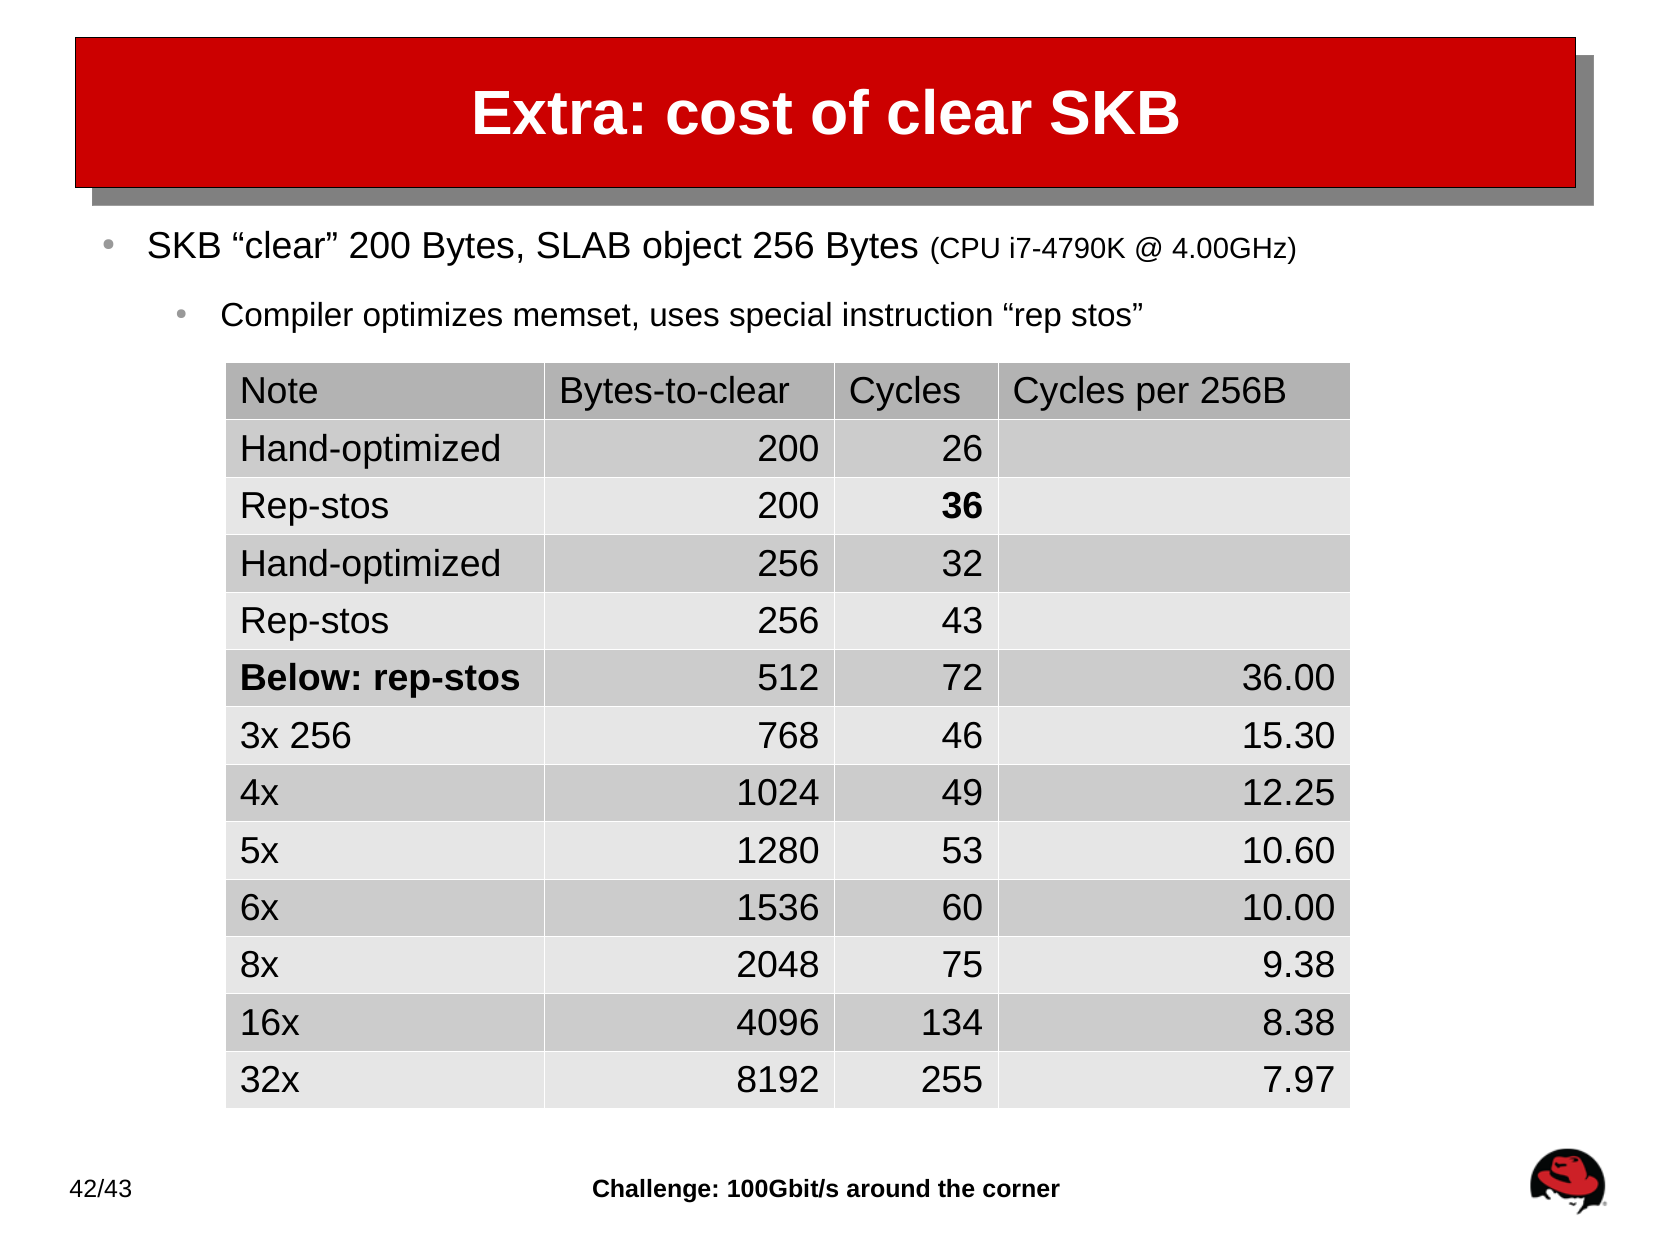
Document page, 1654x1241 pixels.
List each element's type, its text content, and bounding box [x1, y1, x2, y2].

table_cell 15.30 [999, 707, 1350, 764]
table_cell 12.25 [999, 765, 1350, 821]
table_cell 6x [226, 880, 544, 936]
table_cell 43 [835, 593, 998, 649]
table_cell 1280 [545, 822, 834, 879]
table_cell 1536 [545, 880, 834, 936]
table_cell 8x [226, 937, 544, 993]
table_cell 10.00 [999, 880, 1350, 936]
table_header Bytes-to-clear [545, 363, 834, 419]
title Extra: cost of clear SKB [82, 37, 1571, 188]
table_cell 4096 [545, 994, 834, 1051]
table_cell [999, 420, 1350, 477]
picture [1529, 1146, 1613, 1224]
table_cell 256 [545, 535, 834, 592]
table_cell 36.00 [999, 650, 1350, 706]
table_cell 36 [835, 478, 998, 534]
table_cell 2048 [545, 937, 834, 993]
table_cell 8192 [545, 1052, 834, 1108]
table_cell 32x [226, 1052, 544, 1108]
table_cell 46 [835, 707, 998, 764]
table_cell [999, 535, 1350, 592]
table_header Note [226, 363, 544, 419]
table_header Cycles per 256B [999, 363, 1350, 419]
table_cell 5x [226, 822, 544, 879]
table_cell 8.38 [999, 994, 1350, 1051]
table_cell 3x 256 [226, 707, 544, 764]
table_cell 53 [835, 822, 998, 879]
table_cell 75 [835, 937, 998, 993]
table_cell 9.38 [999, 937, 1350, 993]
table_cell 512 [545, 650, 834, 706]
table_cell 49 [835, 765, 998, 821]
table_header Cycles [835, 363, 998, 419]
table_cell [999, 593, 1350, 649]
table_cell 200 [545, 478, 834, 534]
table_cell 200 [545, 420, 834, 477]
table_cell 768 [545, 707, 834, 764]
table_cell 72 [835, 650, 998, 706]
table_cell 60 [835, 880, 998, 936]
table_cell 4x [226, 765, 544, 821]
table_cell 26 [835, 420, 998, 477]
table_cell Hand-optimized [226, 420, 544, 477]
table_cell 32 [835, 535, 998, 592]
table_cell 1024 [545, 765, 834, 821]
table_cell Hand-optimized [226, 535, 544, 592]
table_cell 134 [835, 994, 998, 1051]
table_cell Rep-stos [226, 593, 544, 649]
table_cell 7.97 [999, 1052, 1350, 1108]
table_cell Rep-stos [226, 478, 544, 534]
table_cell 16x [226, 994, 544, 1051]
table_cell 255 [835, 1052, 998, 1108]
table_cell 256 [545, 593, 834, 649]
table_cell 10.60 [999, 822, 1350, 879]
list SKB “clear” 200 Bytes, SLAB object 256 Bytes (CPU i7-4790K @ 4.00GHz) Compiler optimizes memset, uses special instruction “rep stos” [86, 225, 1576, 563]
table_cell Below: rep-stos [226, 650, 544, 706]
table_cell [999, 478, 1350, 534]
